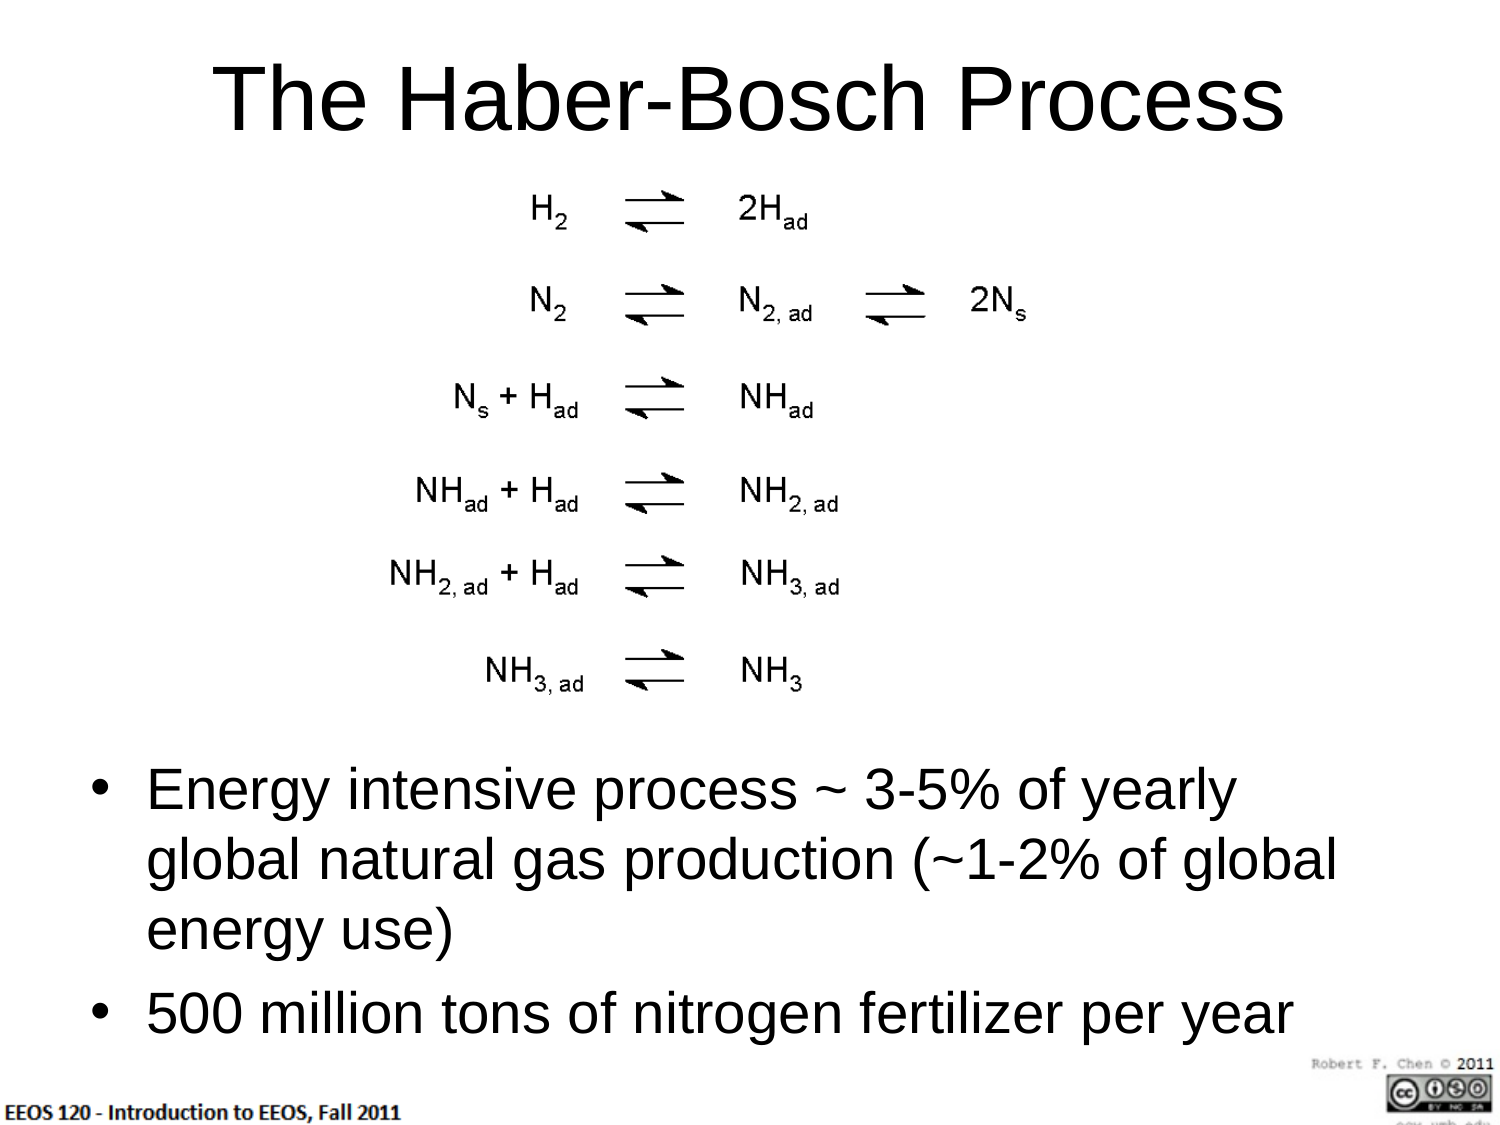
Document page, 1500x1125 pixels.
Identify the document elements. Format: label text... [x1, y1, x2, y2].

picture [0, 1094, 406, 1125]
title The Haber-Bosch Process [75, 0, 1426, 188]
picture [1301, 1049, 1500, 1125]
picture [387, 174, 1029, 708]
list Energy intensive process ~ 3-5% of yearly global natural gas production (~1-2% of global energy use) 500 million tons of nitrogen fertilizer per year [75, 262, 1426, 1125]
